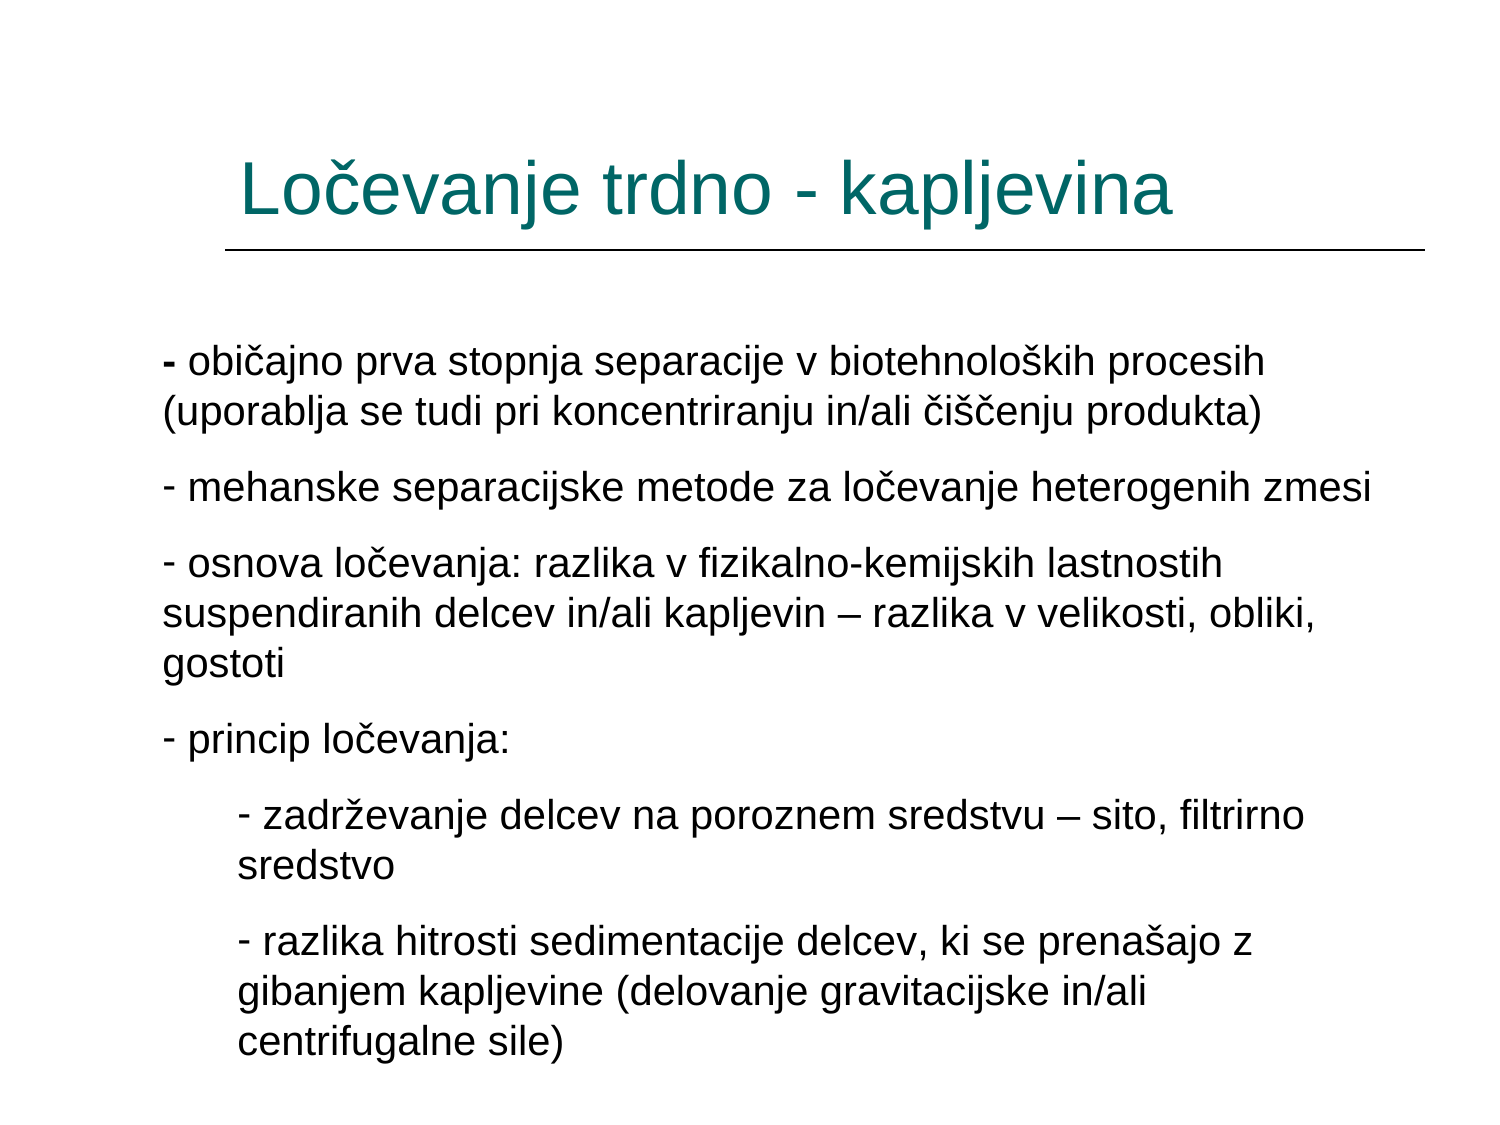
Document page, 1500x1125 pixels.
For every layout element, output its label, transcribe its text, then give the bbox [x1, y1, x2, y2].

text_box - običajno prva stopnja separacije v biotehnoloških procesih (uporablja se tudi pri koncentriranju in/ali čiščenju produkta) mehanske separacijske metode za ločevanje heterogenih zmesi osnova ločevanja: razlika v fizikalno-kemijskih lastnostih suspendiranih delcev in/ali kapljevin – razlika v velikosti, obliki, gostoti princip ločevanja: zadrževanje delcev na poroznem sredstvu – sito, filtrirno sredstvo razlika hitrosti sedimentacije delcev, ki se prenašajo z gibanjem kapljevine (delovanje gravitacijske in/ali centrifugalne sile) [147, 326, 1412, 1072]
title Ločevanje trdno - kapljevina [224, 49, 1425, 237]
